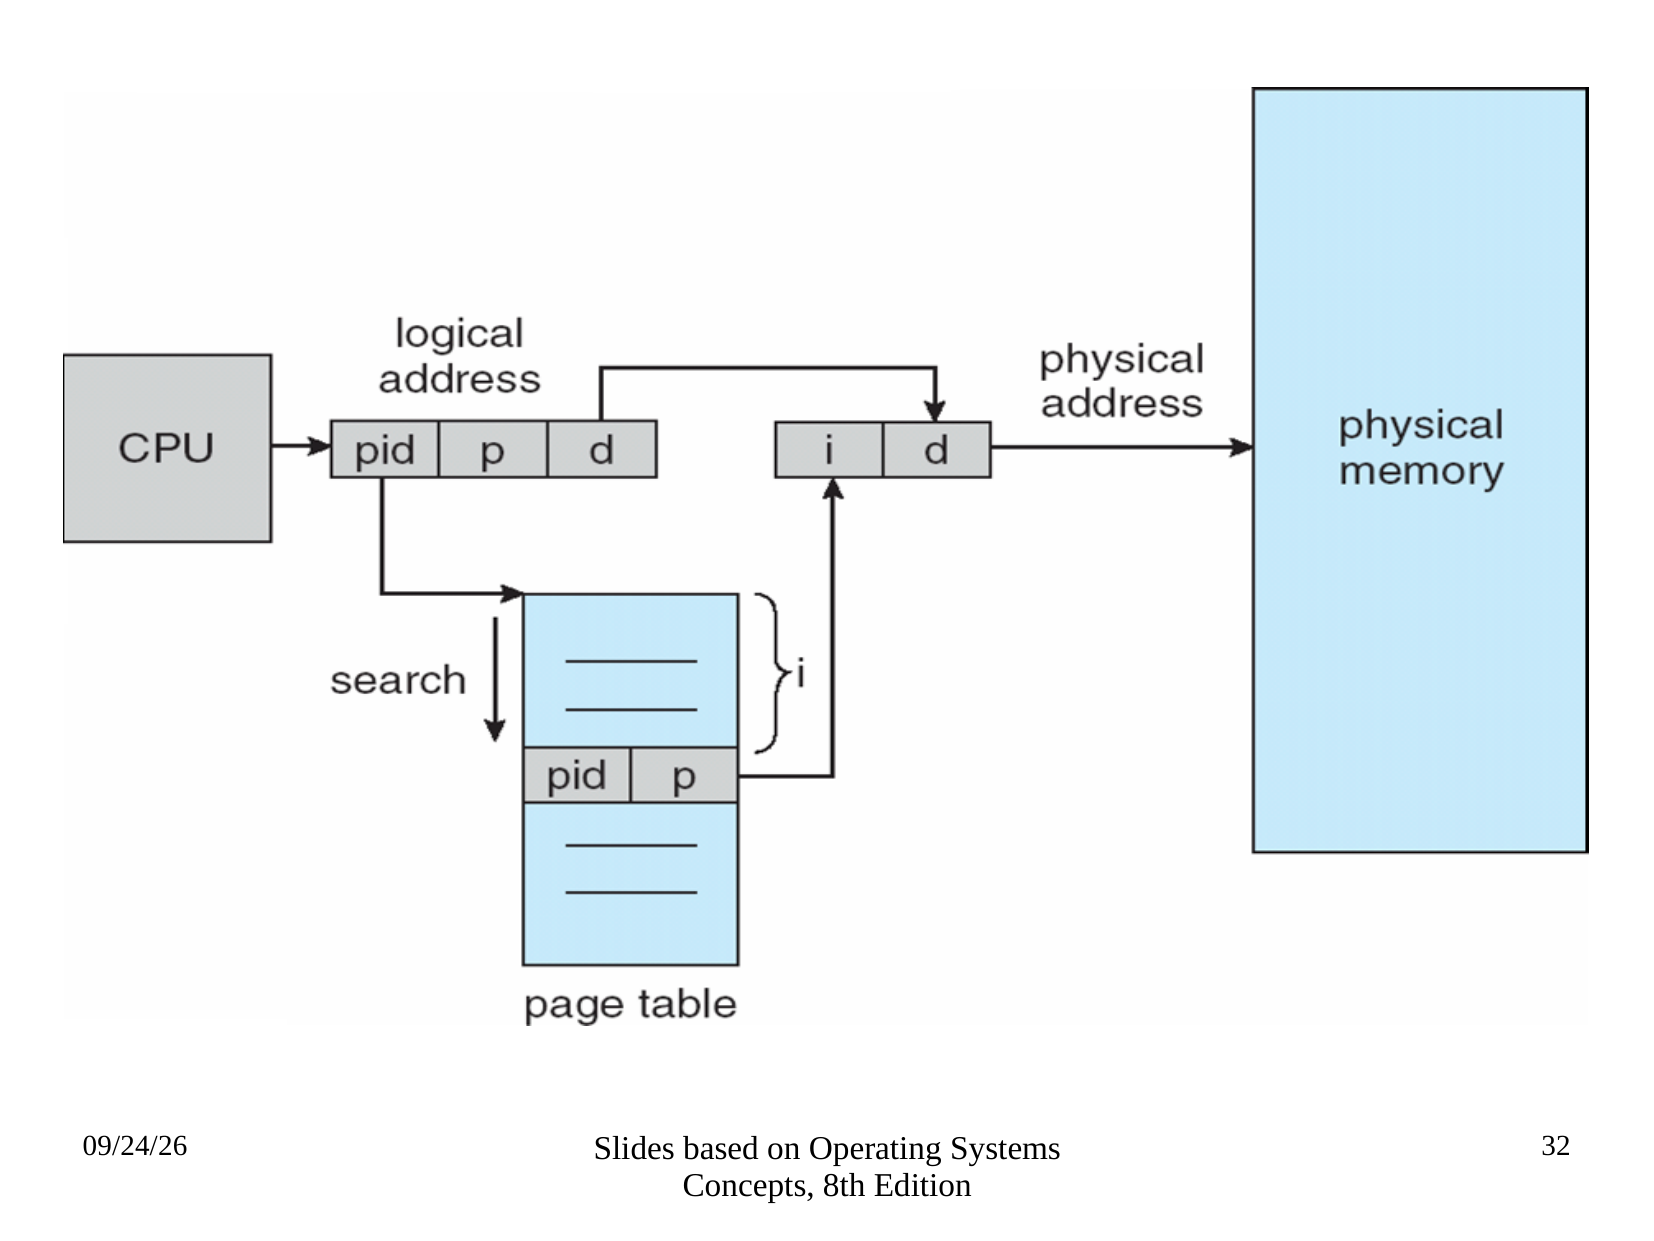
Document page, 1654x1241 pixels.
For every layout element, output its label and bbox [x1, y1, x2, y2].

picture [63, 87, 1589, 1026]
